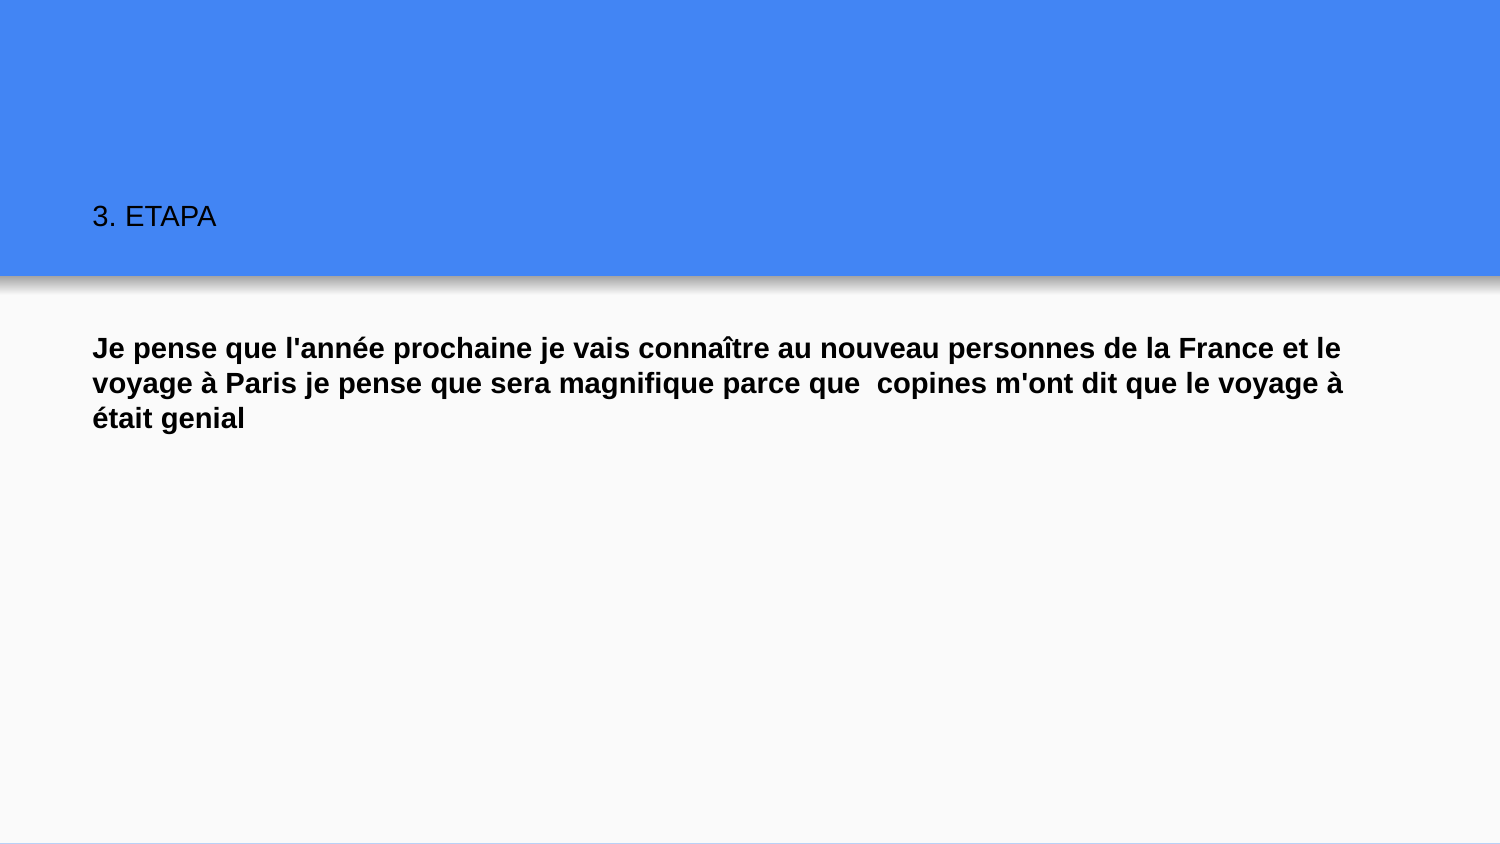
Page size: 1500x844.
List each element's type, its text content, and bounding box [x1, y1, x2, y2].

list Je pense que l'année prochaine je vais connaître au nouveau personnes de la France et le voyage à Paris je pense que sera magnifique parce que copines m'ont dit que le voyage à était genial [77, 314, 1427, 760]
title 3. ETAPA [77, 121, 1427, 248]
